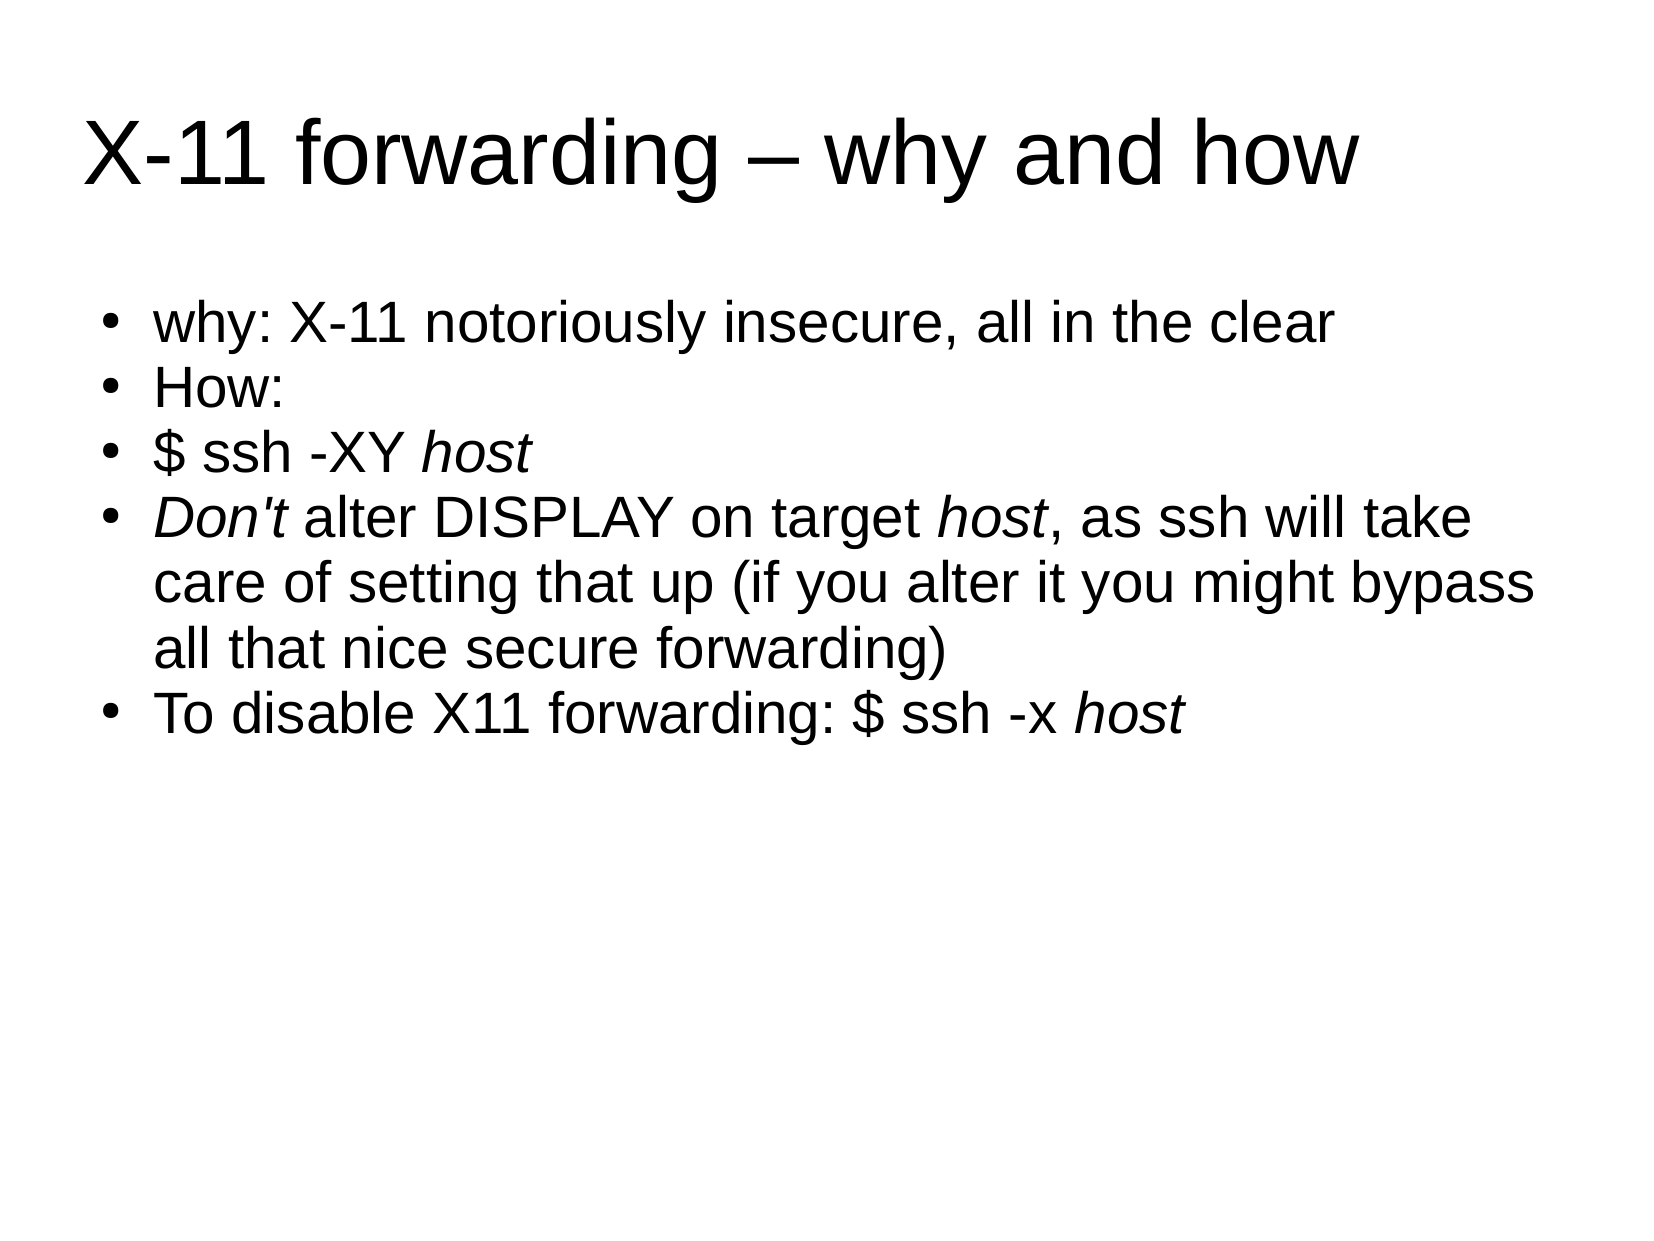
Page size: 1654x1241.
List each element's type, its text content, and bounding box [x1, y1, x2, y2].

title X-11 forwarding – why and how [82, 49, 1571, 257]
list why: X-11 notoriously insecure, all in the clear How: $ ssh -XY host Don't alter DISPLAY on target host, as ssh will take care of setting that up (if you alter it you might bypass all that nice secure forwarding) To disable X11 forwarding: $ ssh -x host [82, 290, 1571, 1109]
